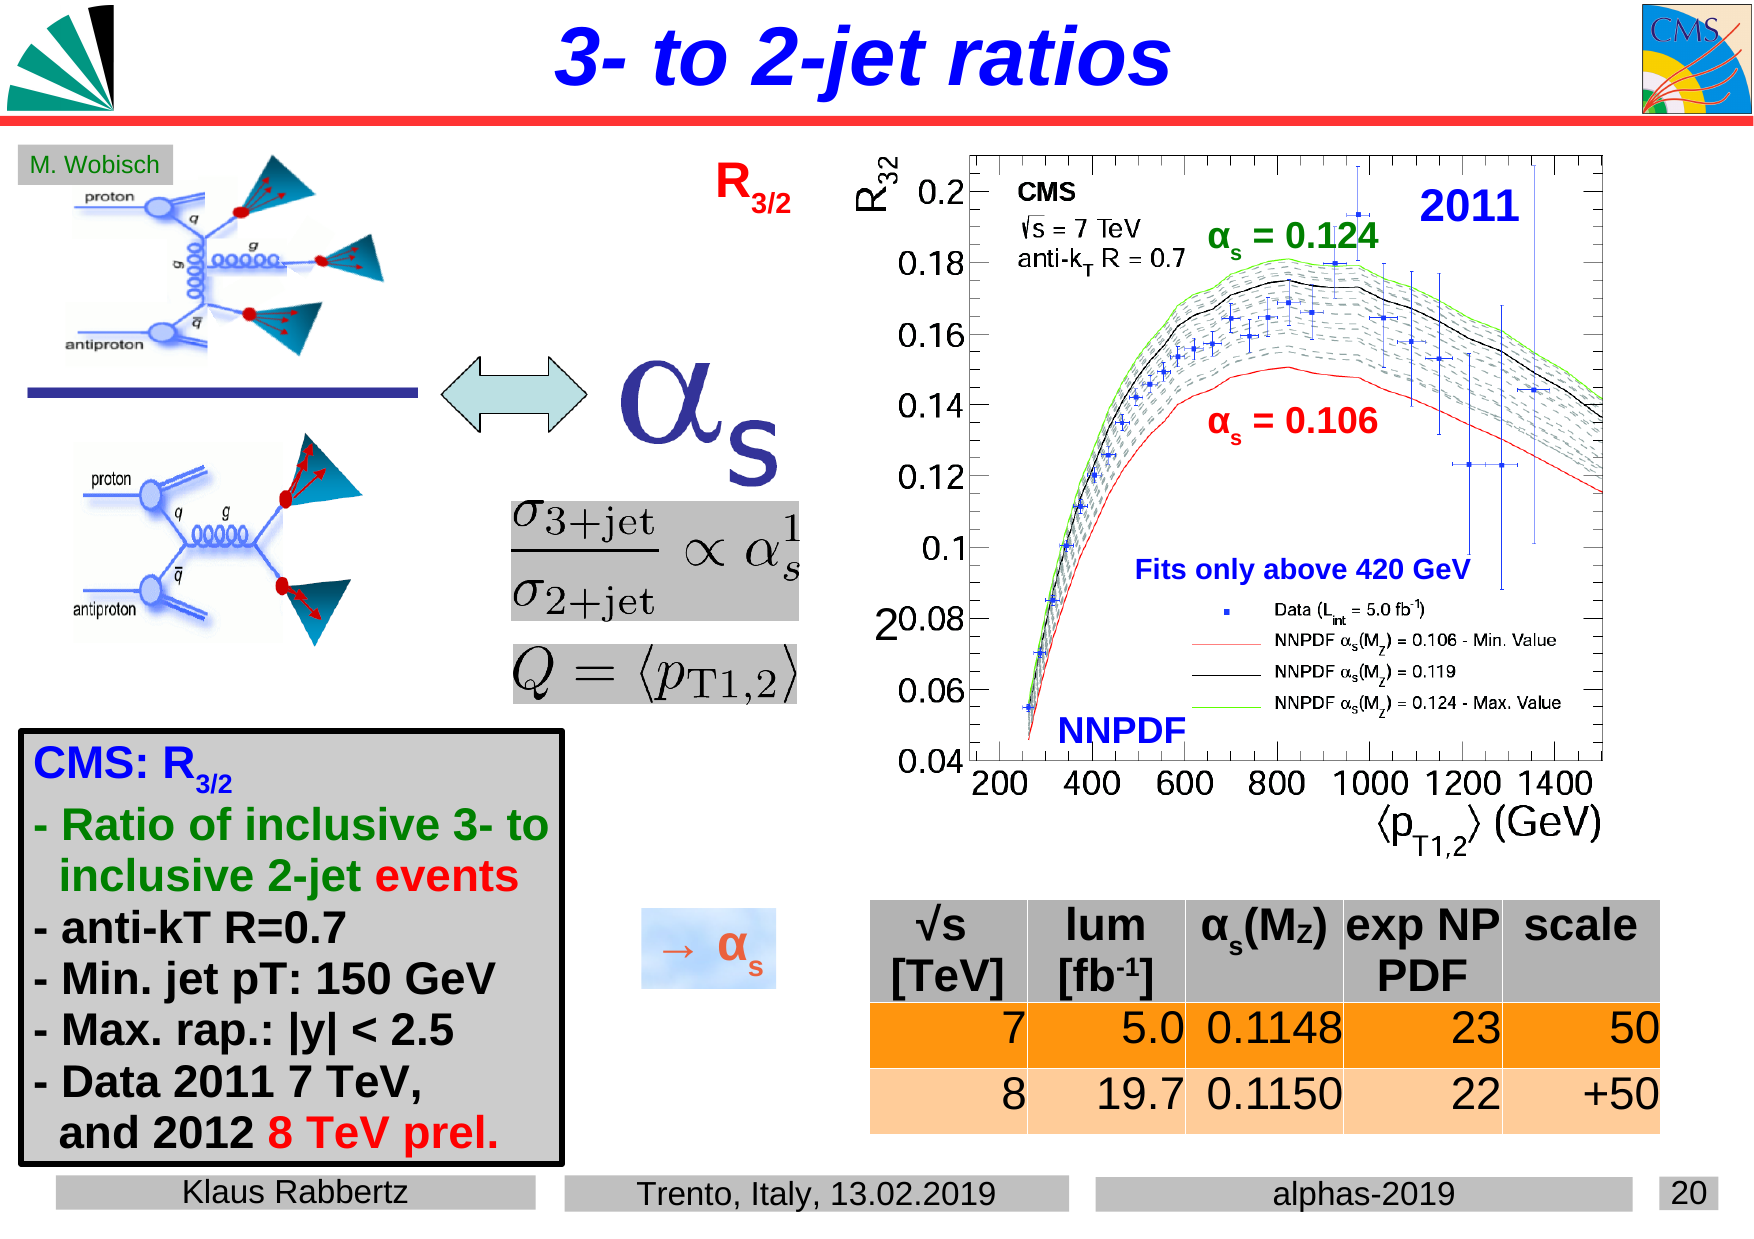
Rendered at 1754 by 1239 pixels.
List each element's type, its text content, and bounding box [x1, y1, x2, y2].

text_box R3/2 [703, 146, 804, 227]
table_cell 7 [870, 1003, 1027, 1068]
text_box CMS: R3/2 - Ratio of inclusive 3- to inclusive 2-jet events - anti-kT R=0.7 - Min. jet pT: 150 GeV - Max. rap.: |y| < 2.5 - Data 2011 7 TeV, and 2012 8 TeV prel. [21, 731, 563, 1164]
picture [1642, 4, 1752, 114]
text_box αs = 0.106 [1195, 393, 1391, 457]
table_cell 22 [1344, 1069, 1502, 1134]
text_box Fits only above 420 GeV [1123, 546, 1484, 592]
table_cell 8 [870, 1069, 1027, 1134]
text_box 2 [861, 593, 912, 657]
text_box → αs [641, 908, 777, 989]
table_cell 0.1148 [1186, 1003, 1343, 1068]
table_header scale [1503, 900, 1660, 1002]
table_header √s [TeV] [870, 900, 1027, 1002]
table_header lum [fb-1] [1028, 900, 1185, 1002]
table_cell 5.0 [1028, 1003, 1185, 1068]
text_box 2011 [1407, 173, 1534, 237]
table_cell 0.1150 [1186, 1069, 1343, 1134]
table_cell 19.7 [1028, 1069, 1185, 1134]
text_box M. Wobisch [17, 144, 174, 185]
text_box NNPDF [1045, 703, 1278, 758]
title 3- to 2-jet ratios [123, 0, 1606, 114]
text_box αs = 0.124 [1195, 208, 1391, 272]
table_cell +50 [1503, 1069, 1660, 1134]
table_header αs(MZ) [1186, 900, 1343, 1002]
picture [23, 147, 800, 705]
picture [7, 5, 114, 112]
table_header exp NP PDF [1344, 900, 1502, 1002]
picture [849, 147, 1606, 861]
table_cell 50 [1503, 1003, 1660, 1068]
table_cell 23 [1344, 1003, 1502, 1068]
